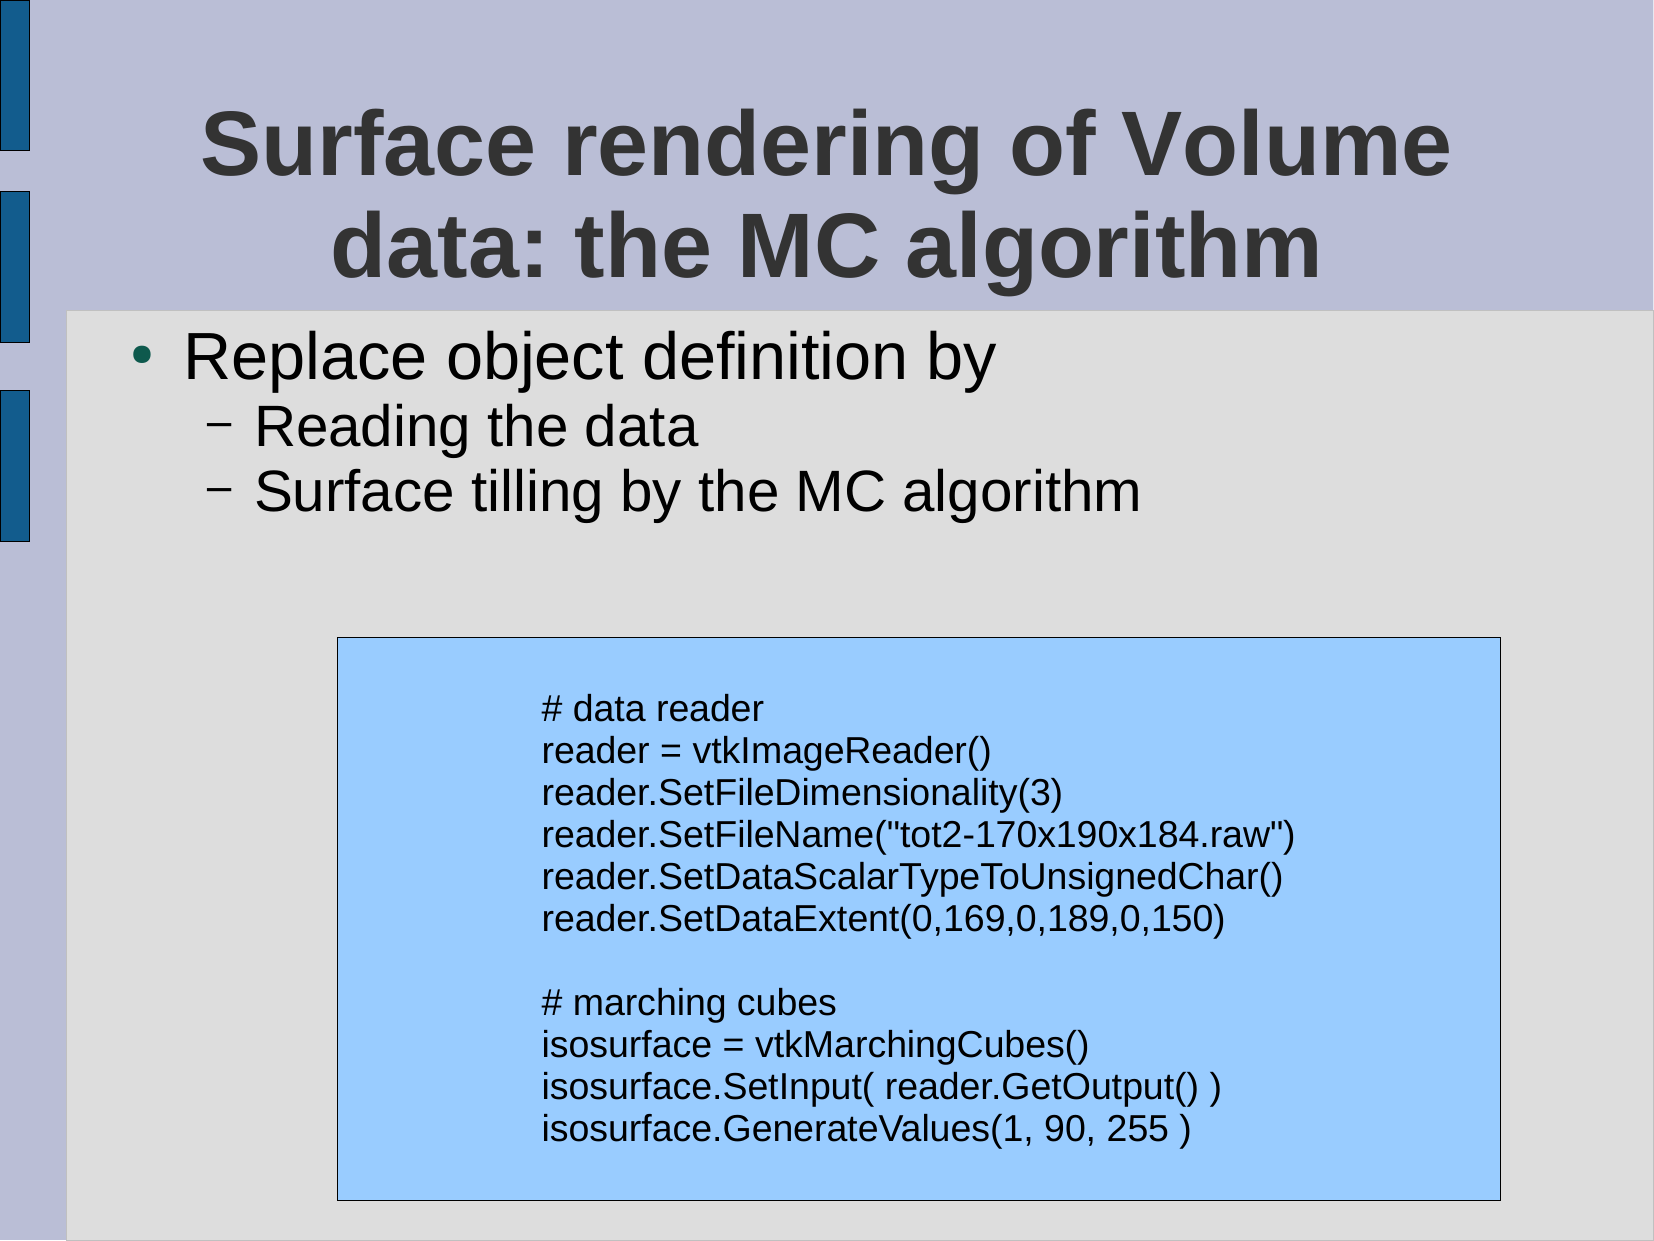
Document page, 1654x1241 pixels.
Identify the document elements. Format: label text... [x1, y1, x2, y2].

list Replace object definition by Reading the data Surface tilling by the MC algorithm [112, 319, 1613, 1198]
title Surface rendering of Volume data: the MC algorithm [121, 91, 1534, 298]
text_box # data reader reader = vtkImageReader() reader.SetFileDimensionality(3) reader.SetFileName("tot2-170x190x184.raw") reader.SetDataScalarTypeToUnsignedChar() reader.SetDataExtent(0,169,0,189,0,150) # marching cubes isosurface = vtkMarchingCubes() isosurface.SetInput( reader.GetOutput() ) isosurface.GenerateValues(1, 90, 255 ) [337, 637, 1501, 1201]
